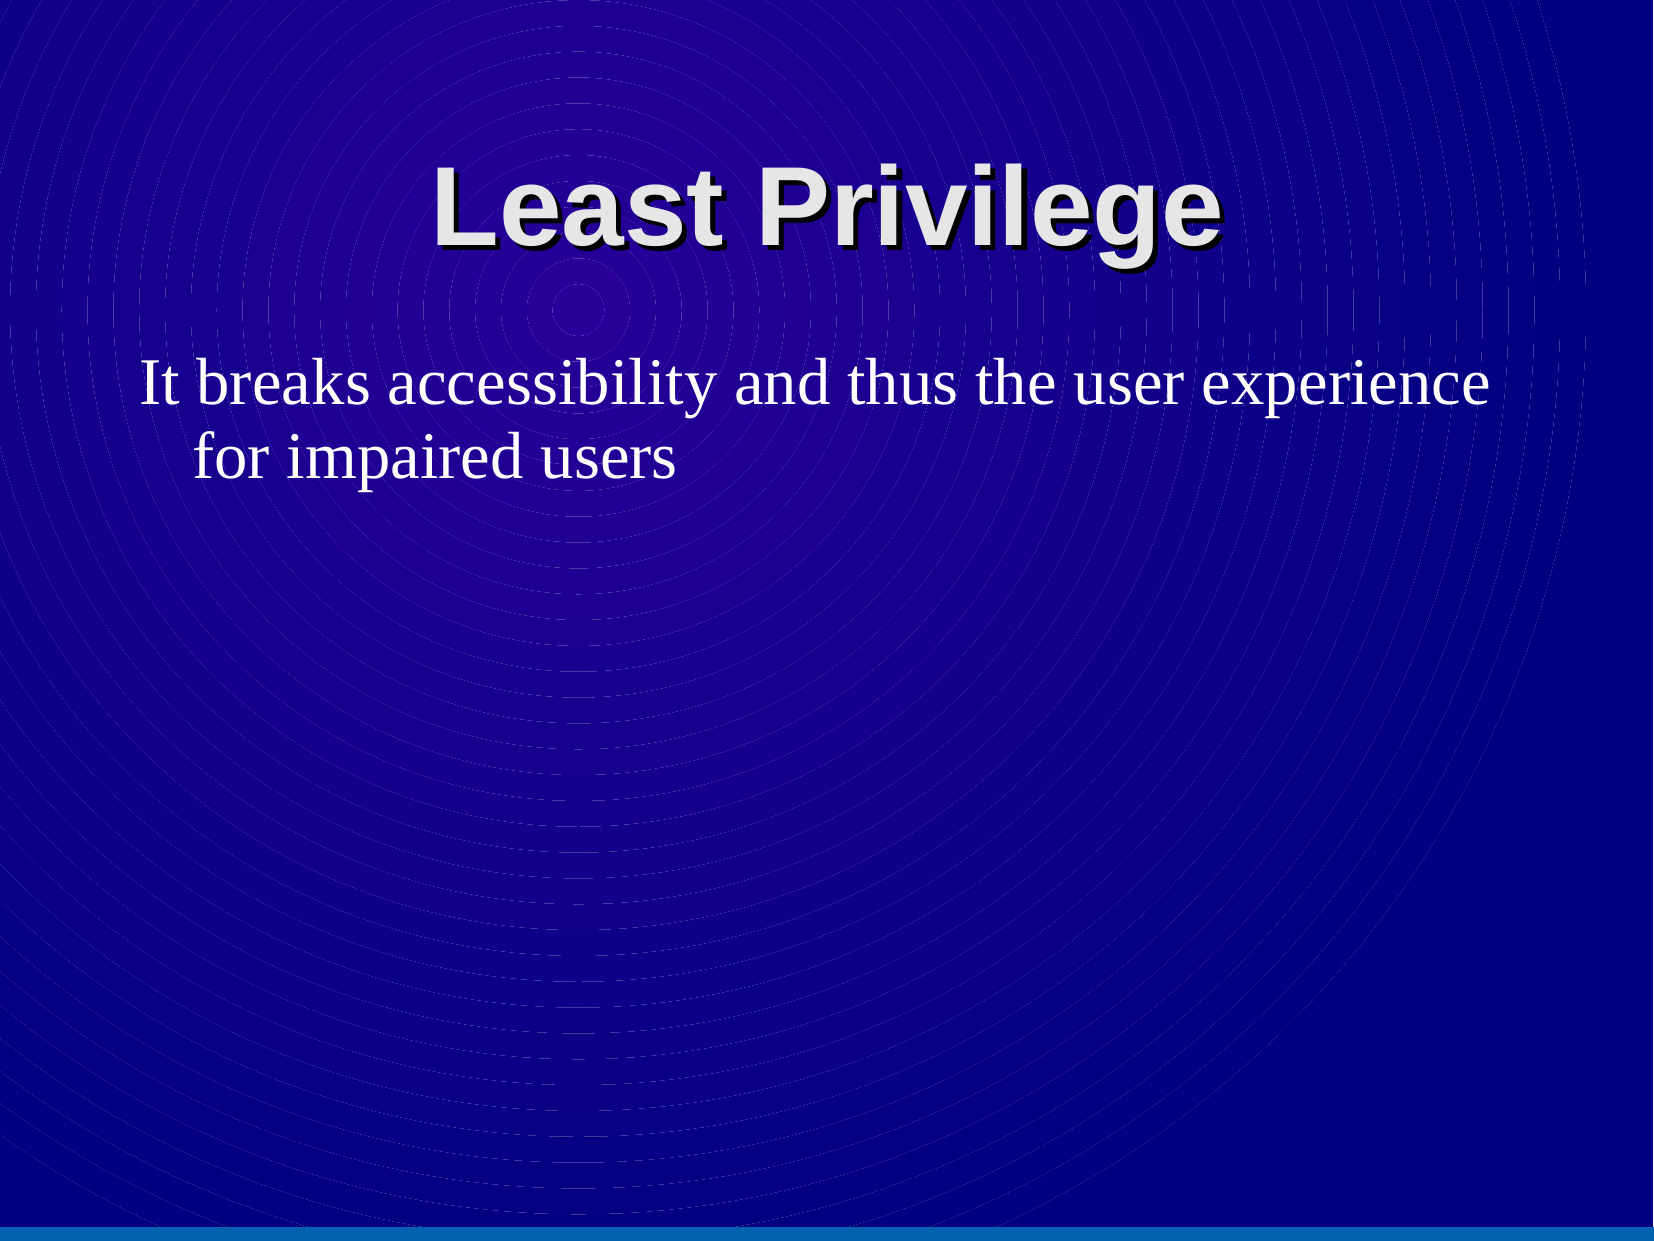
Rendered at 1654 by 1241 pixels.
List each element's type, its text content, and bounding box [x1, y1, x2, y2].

title Least Privilege [121, 102, 1533, 311]
list It breaks accessibility and thus the user experience for impaired users [121, 344, 1533, 1127]
